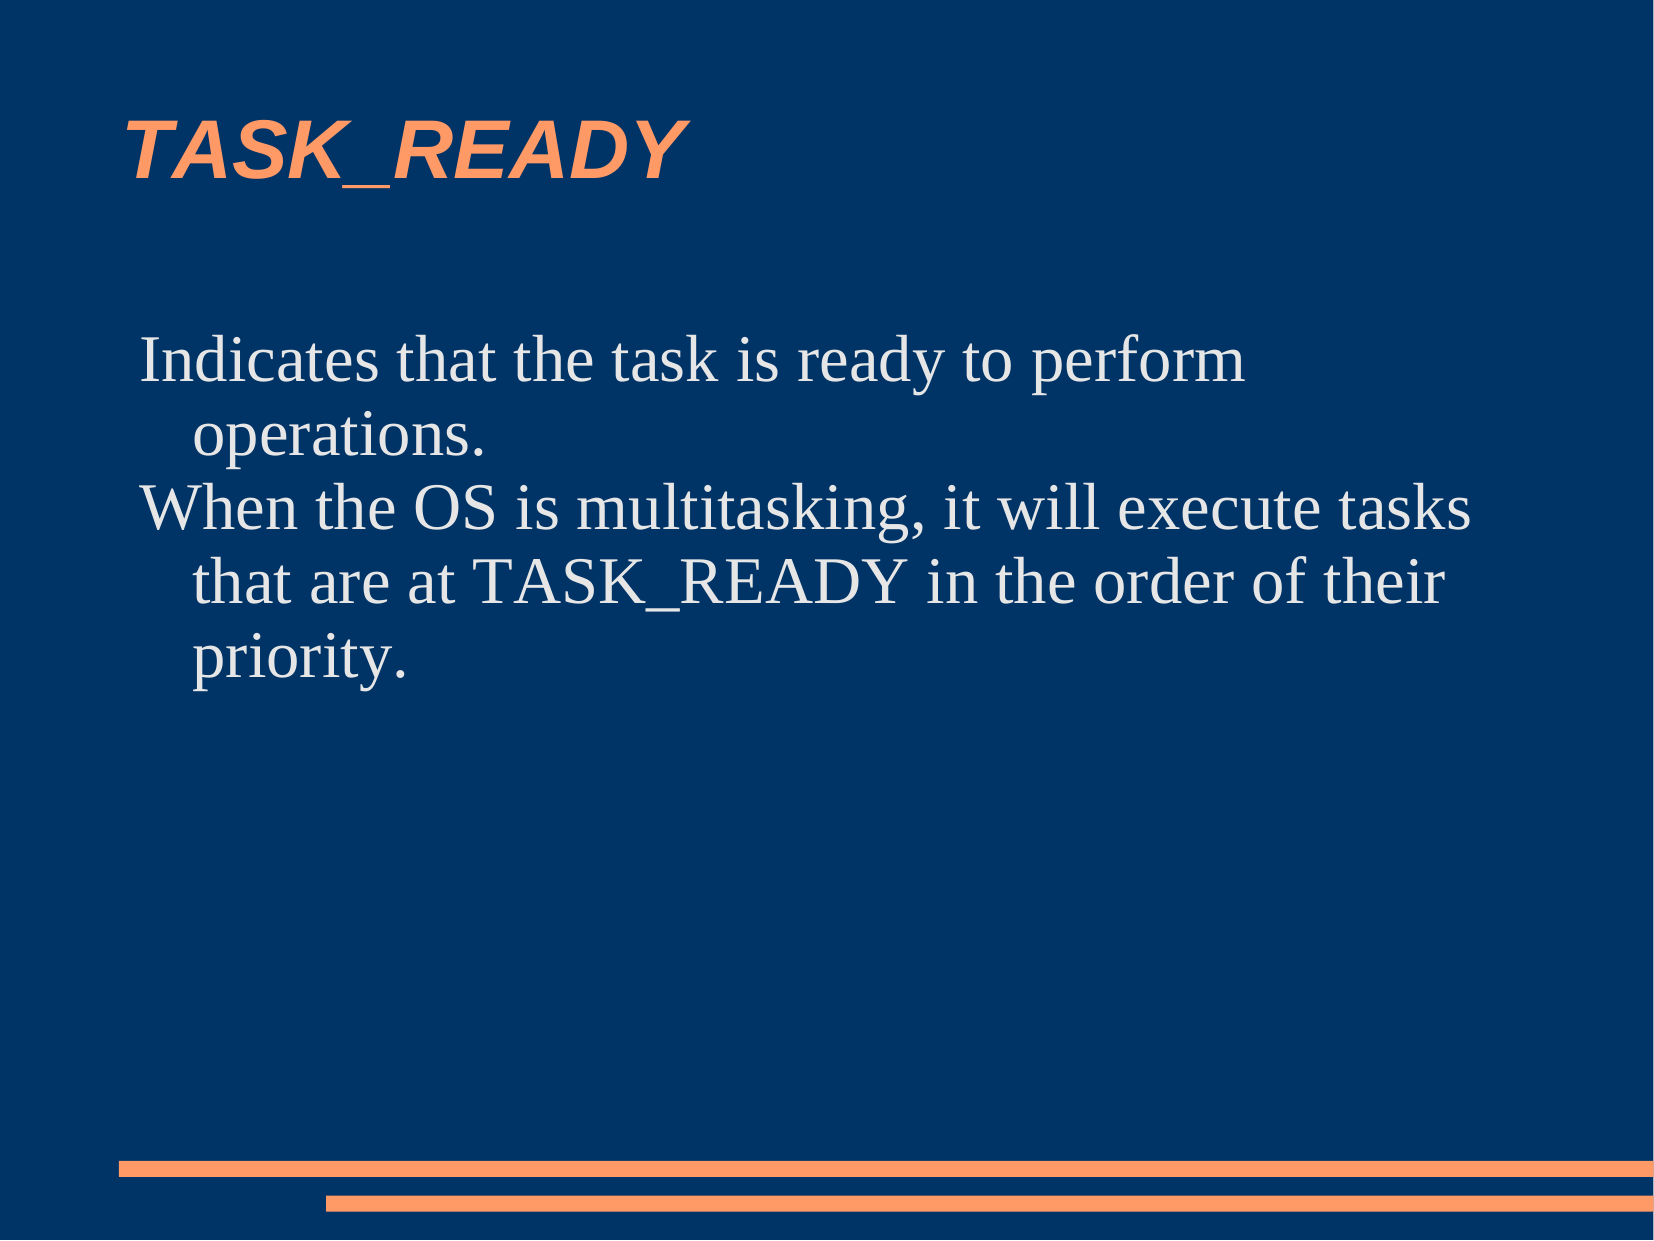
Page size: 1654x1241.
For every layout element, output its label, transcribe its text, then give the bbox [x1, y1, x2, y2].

title TASK_READY [121, 46, 1534, 254]
list Indicates that the task is ready to perform operations. When the OS is multitasking, it will execute tasks that are at TASK_READY in the order of their priority. [121, 322, 1561, 1133]
